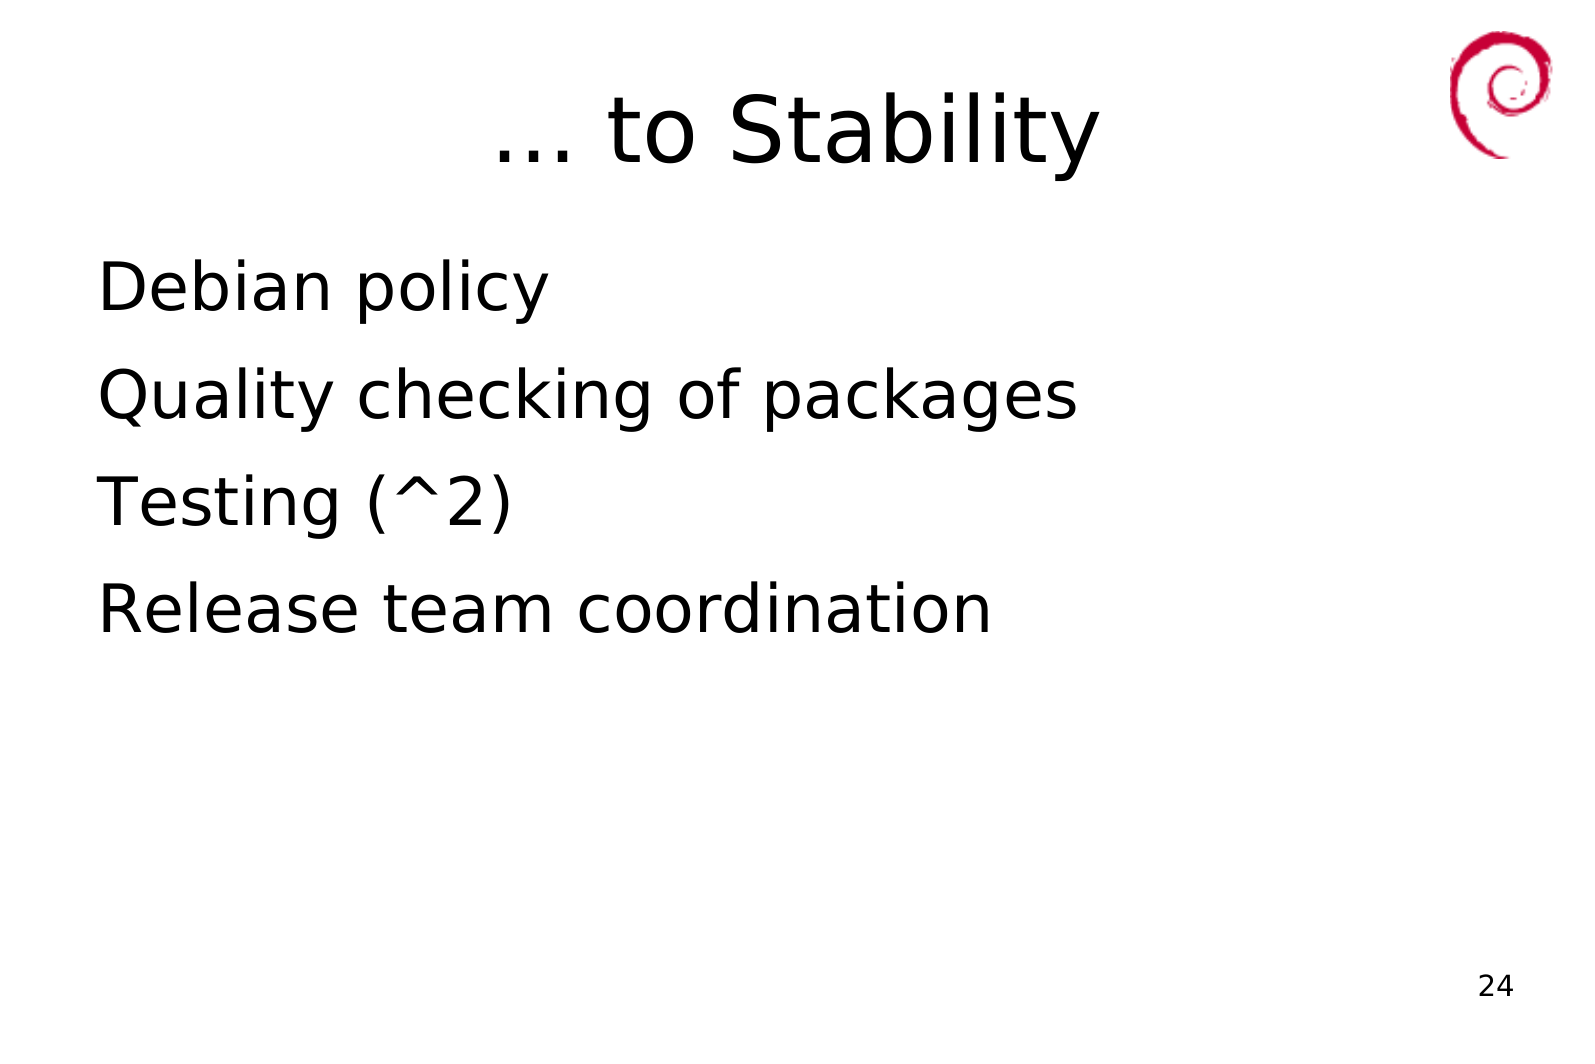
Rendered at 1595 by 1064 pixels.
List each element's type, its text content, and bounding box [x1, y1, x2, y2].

list Debian policy Quality checking of packages Testing (^2) Release team coordination [79, 248, 1515, 951]
picture [1450, 31, 1555, 159]
title ... to Stability [79, 42, 1515, 221]
